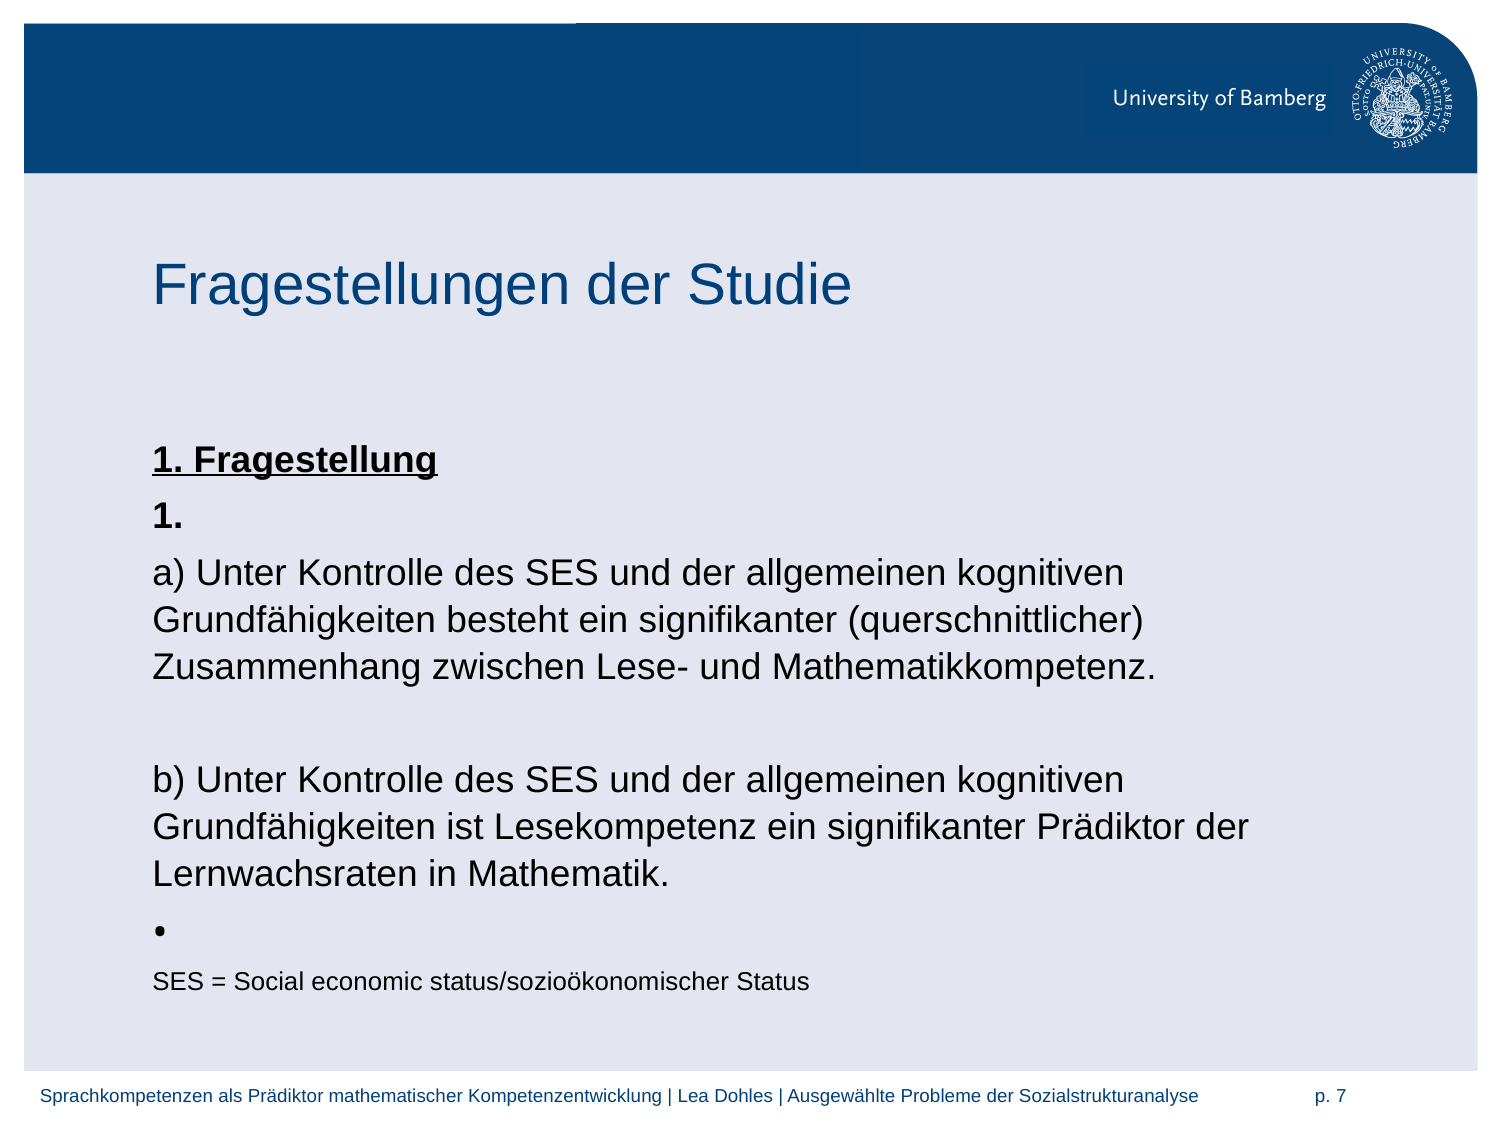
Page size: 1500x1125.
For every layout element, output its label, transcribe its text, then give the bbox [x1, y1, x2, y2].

title Fragestellungen der Studie [137, 187, 1363, 376]
list 1. Fragestellung a) Unter Kontrolle des SES und der allgemeinen kognitiven Grundfähigkeiten besteht ein signifikanter (querschnittlicher) Zusammenhang zwischen Lese- und Mathematikkompetenz. b) Unter Kontrolle des SES und der allgemeinen kognitiven Grundfähigkeiten ist Lesekompetenz ein signifikanter Prädiktor der Lernwachsraten in Mathematik. SES = Social economic status/sozioökonomischer Status [137, 425, 1363, 1008]
